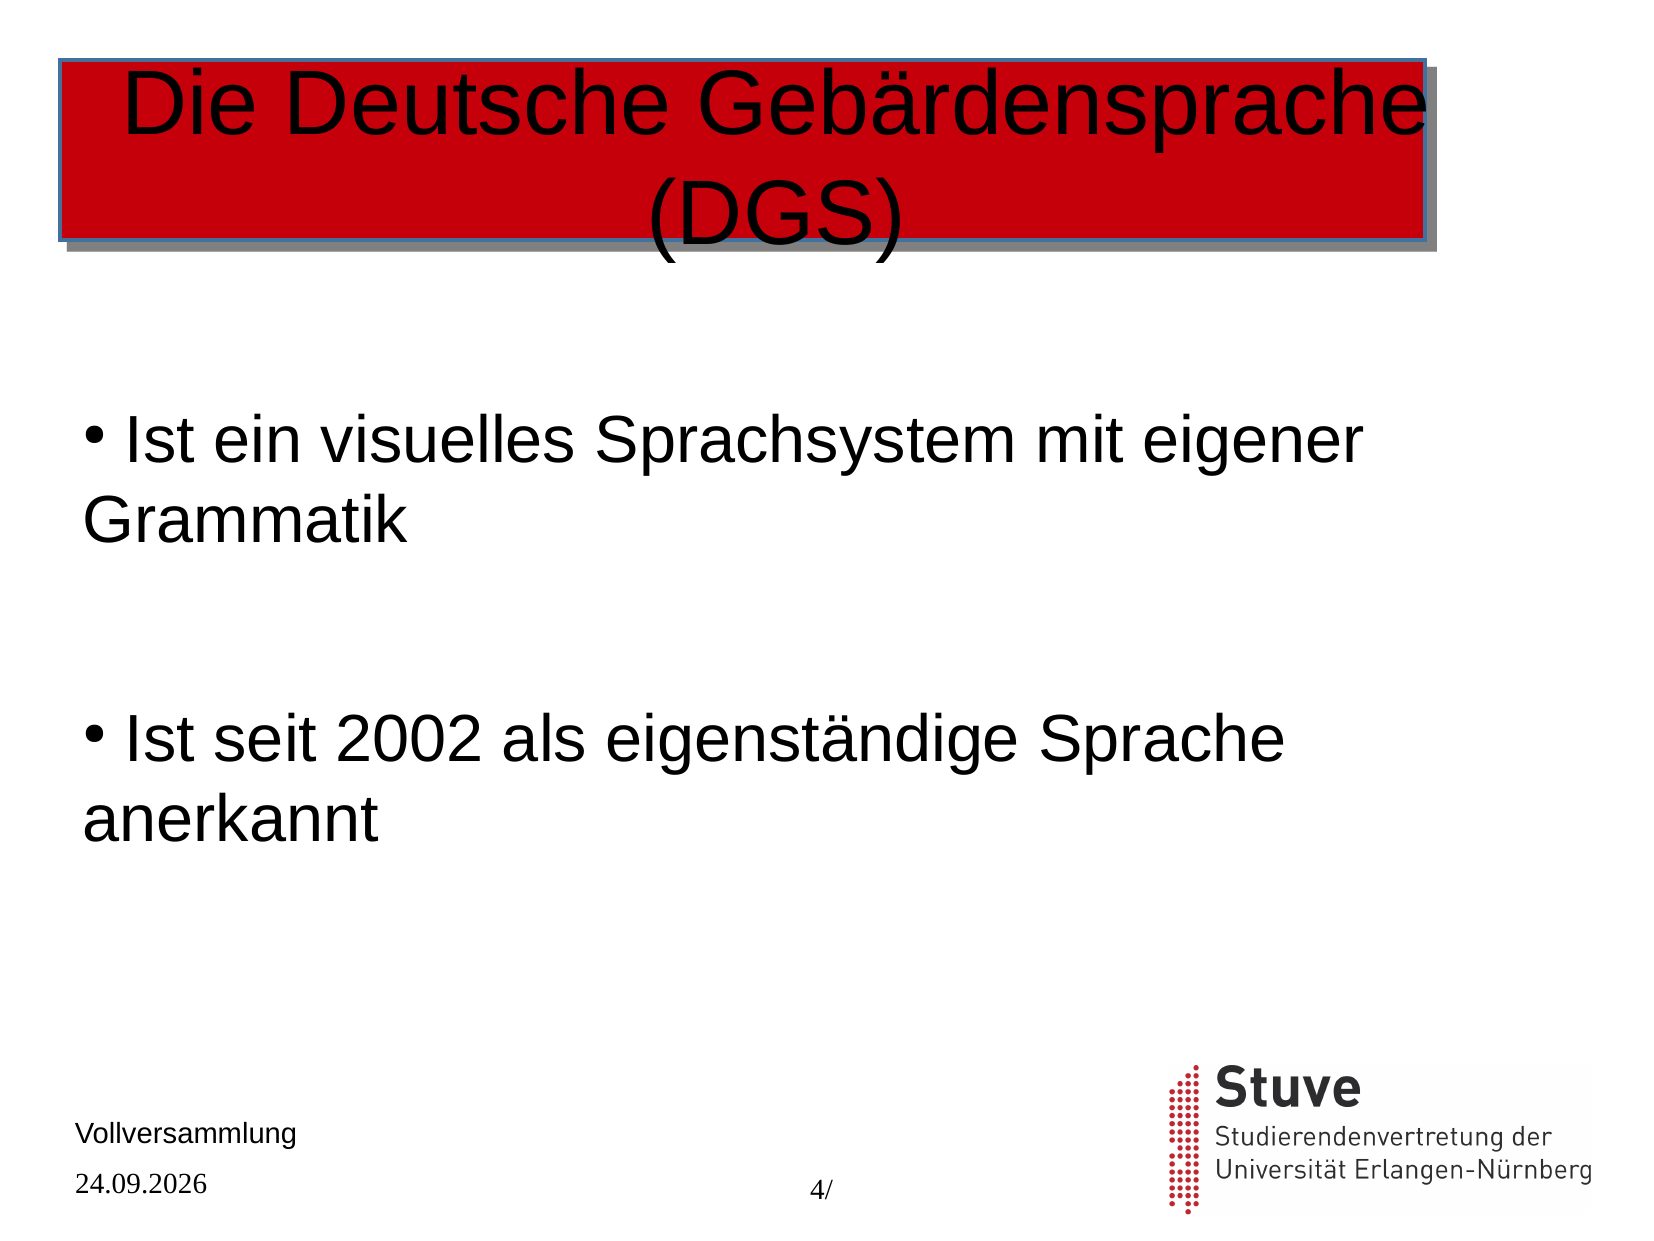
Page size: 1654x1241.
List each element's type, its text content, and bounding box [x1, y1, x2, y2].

picture [1169, 1064, 1591, 1215]
list Ist ein visuelles Sprachsystem mit eigener Grammatik Ist seit 2002 als eigenständige Sprache anerkannt [82, 395, 1571, 1116]
text_box 10.12.2015 [75, 1164, 308, 1210]
title Die Deutsche Gebärdensprache (DGS) [82, 41, 1471, 265]
text_box <number>/ [810, 1170, 1066, 1231]
